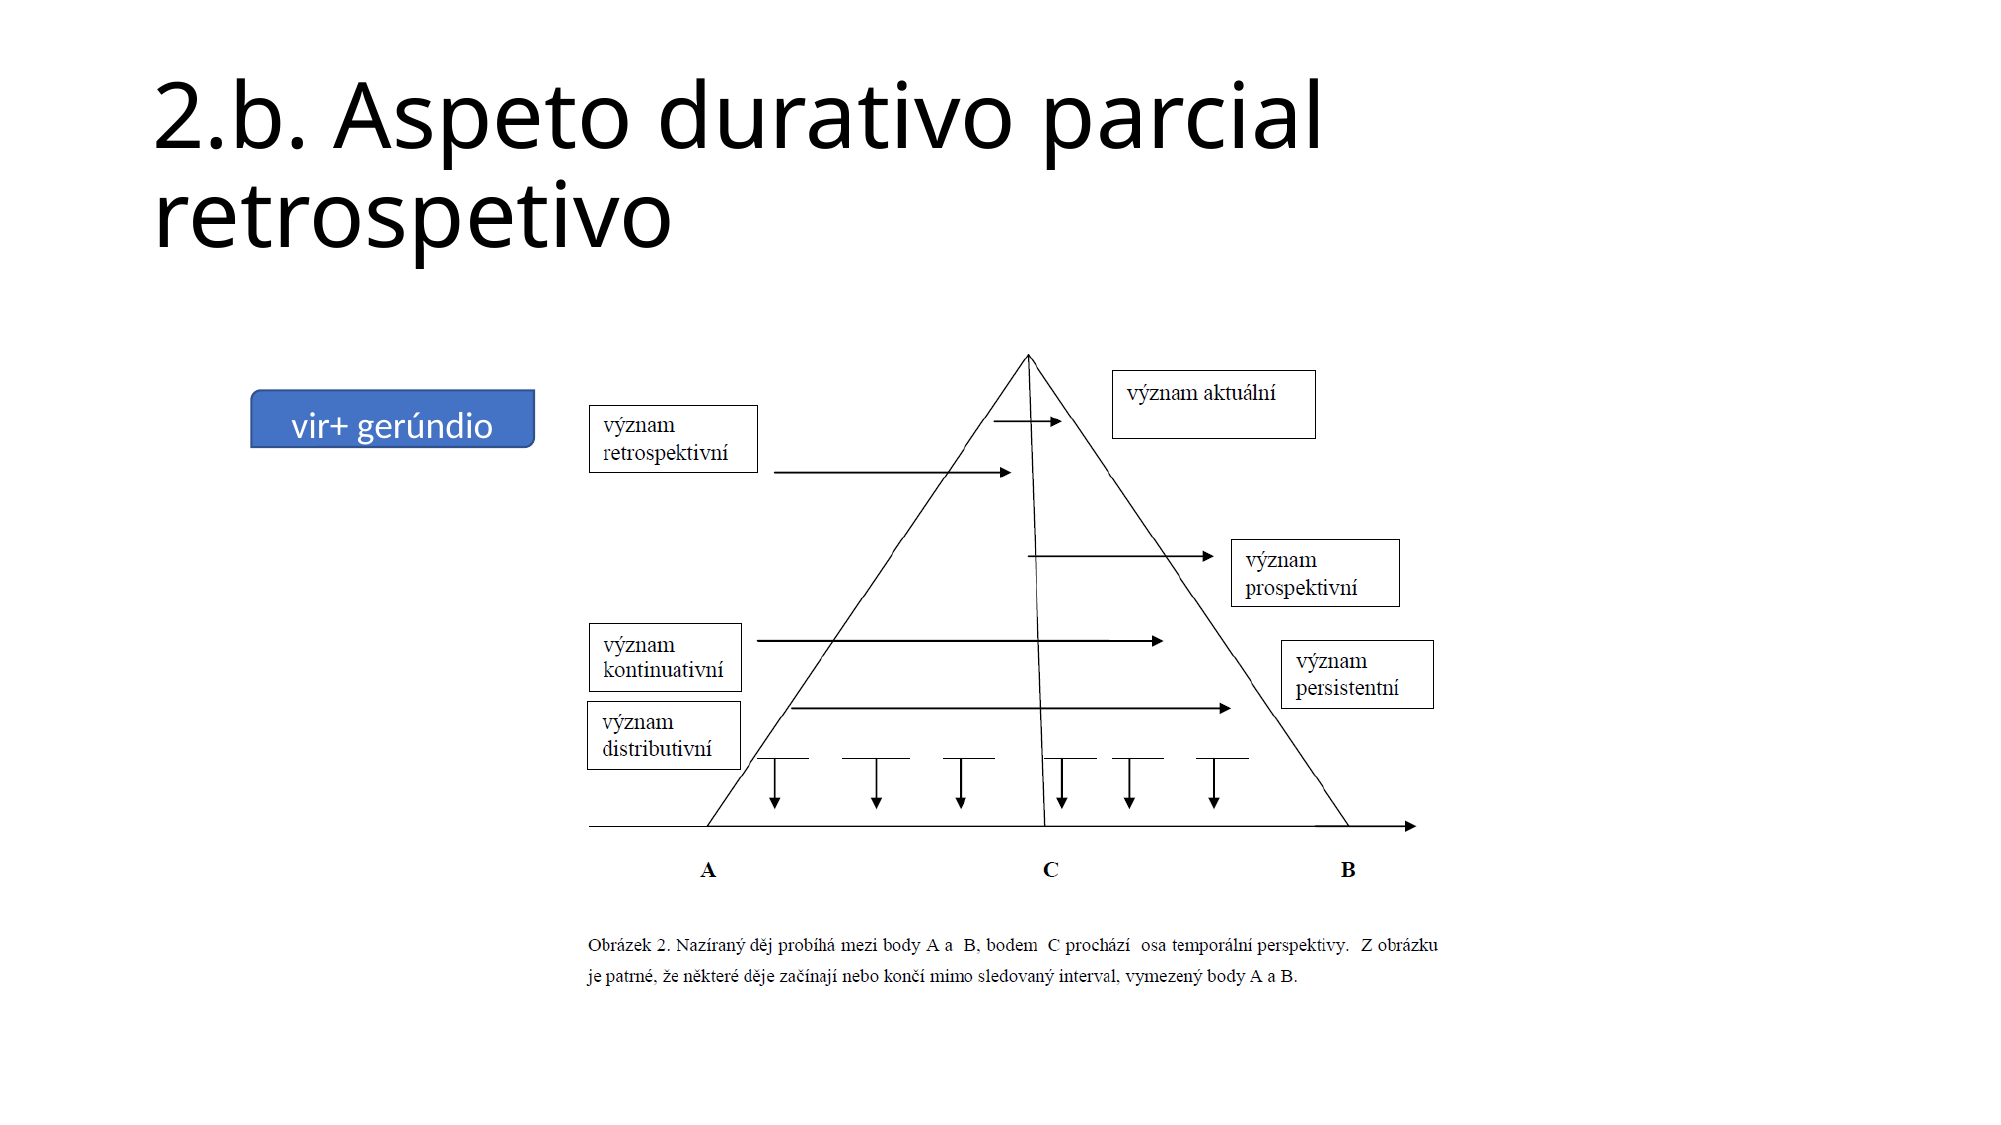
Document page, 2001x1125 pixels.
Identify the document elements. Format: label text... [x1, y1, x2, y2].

picture [534, 299, 1466, 1014]
text_box vir+ gerúndio [251, 390, 534, 448]
title 2.b. Aspeto durativo parcial retrospetivo [137, 59, 1863, 278]
